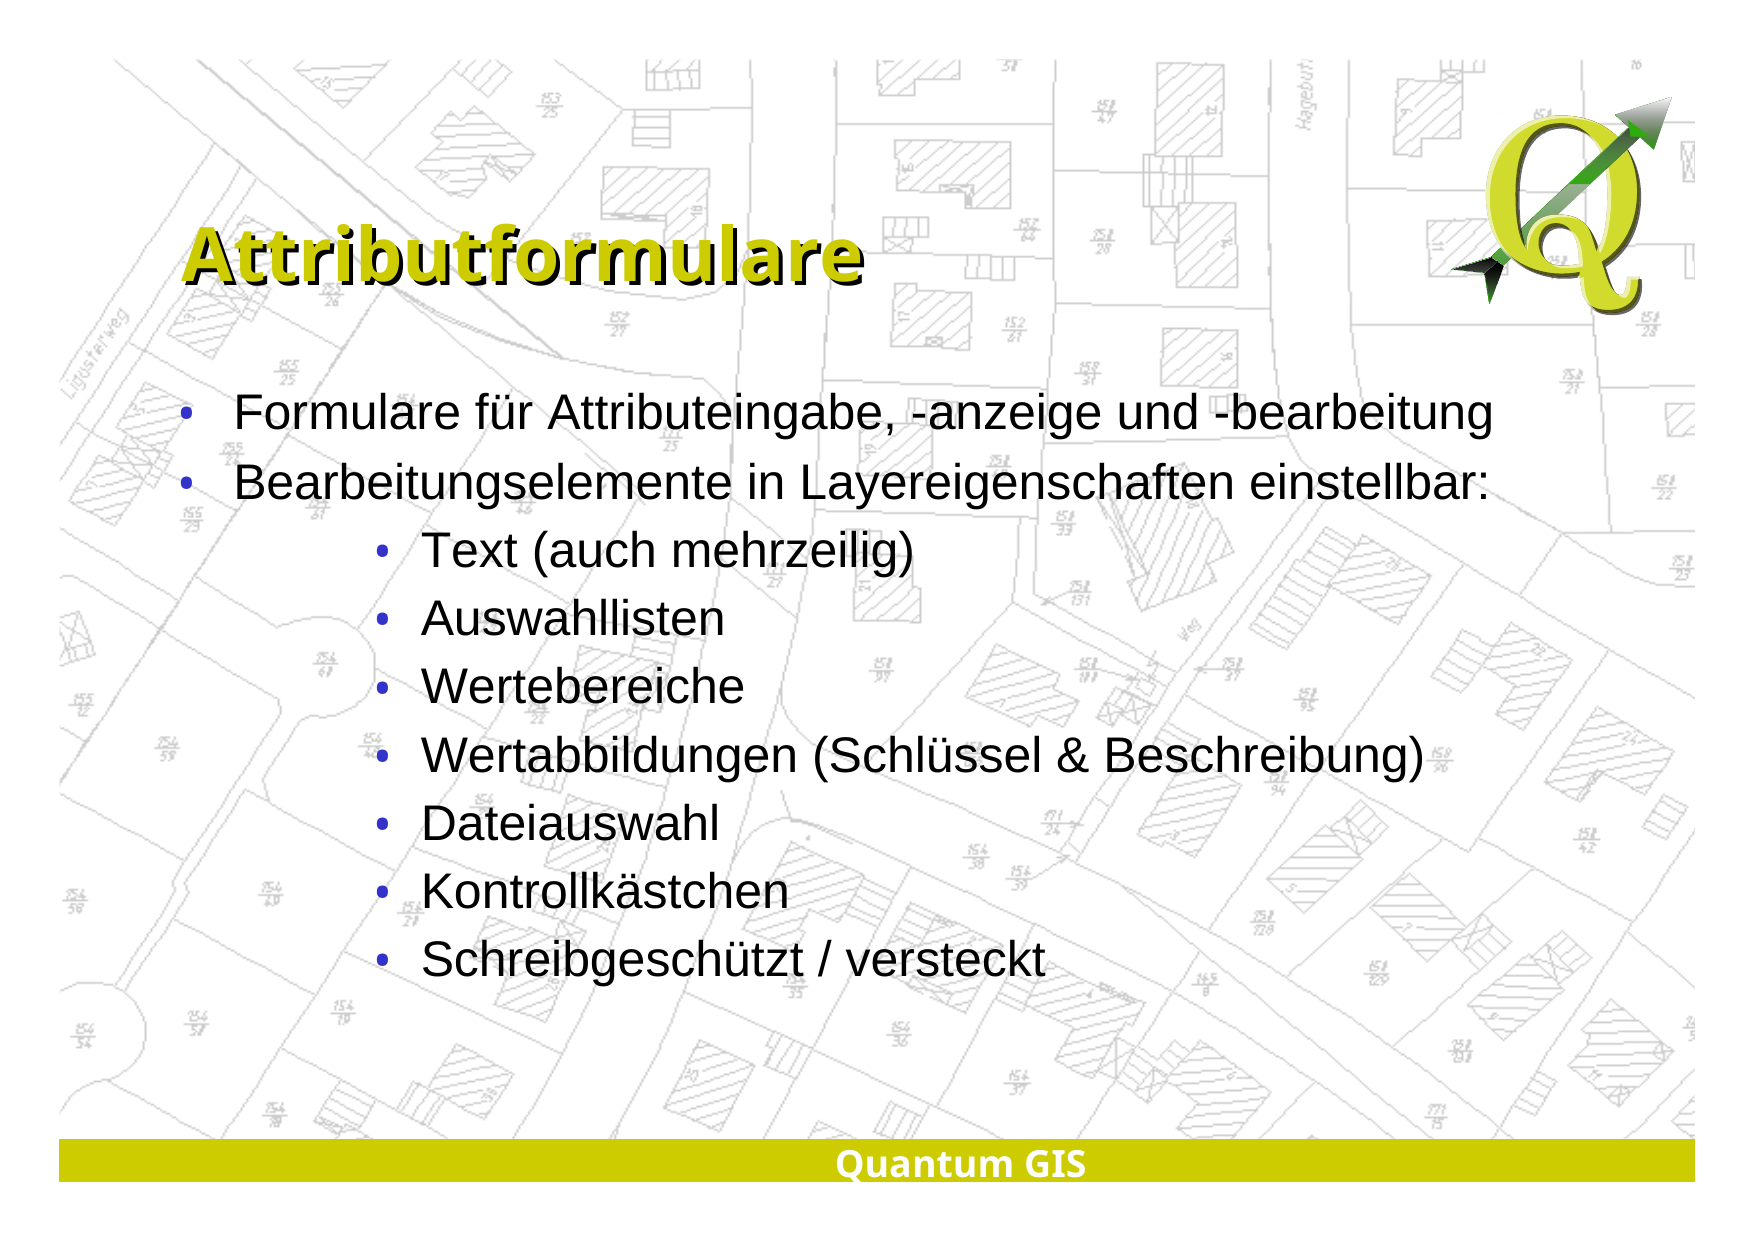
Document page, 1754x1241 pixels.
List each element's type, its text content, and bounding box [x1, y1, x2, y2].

list Formulare für Attributeingabe, -anzeige und -bearbeitung Bearbeitungselemente in Layereigenschaften einstellbar: Text (auch mehrzeilig) Auswahllisten Wertebereiche Wertabbildungen (Schlüssel & Beschreibung) Dateiauswahl Kontrollkästchen Schreibgeschützt / versteckt [177, 383, 1568, 1110]
title Attributformulare [181, 154, 1573, 350]
